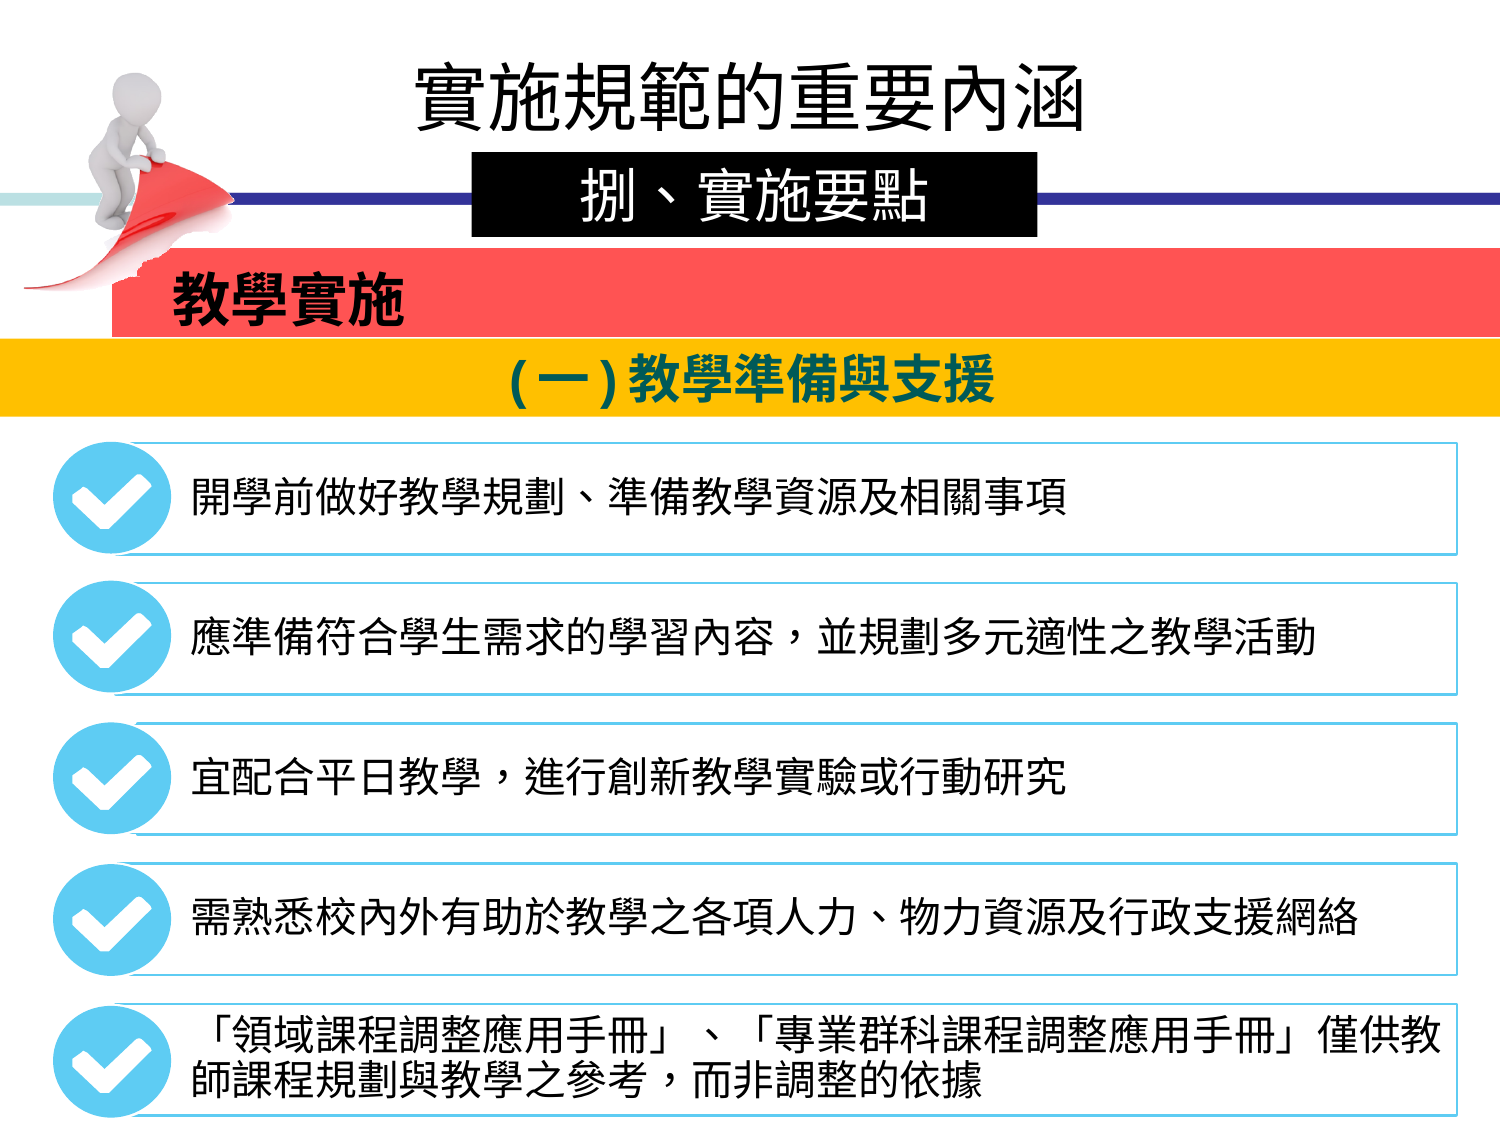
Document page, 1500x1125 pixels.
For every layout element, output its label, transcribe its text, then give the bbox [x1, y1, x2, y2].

text_box 捌、實施要點 [471, 152, 1038, 237]
text_box 實施規範的重要內涵 [0, 42, 1500, 148]
text_box [1038, 192, 1500, 205]
text_box [53, 1005, 172, 1118]
text_box [53, 580, 172, 693]
text_box [53, 441, 172, 554]
text_box 開學前做好教學規劃、準備教學資源及相關事項 [121, 443, 1457, 554]
text_box [53, 864, 172, 976]
text_box 「領域課程調整應用手冊」、「專業群科課程調整應用手冊」僅供教師課程規劃與教學之參考，而非調整的依據 [116, 1004, 1457, 1115]
text_box 宜配合平日教學，進行創新教學實驗或行動研究 [124, 724, 1457, 834]
picture [23, 66, 243, 296]
text_box [243, 192, 471, 205]
text_box (一)教學準備與支援 [0, 338, 1500, 417]
text_box [0, 192, 23, 206]
text_box [727, 248, 1500, 337]
text_box 教學實施 [0, 231, 727, 338]
text_box 需熟悉校內外有助於教學之各項人力、物力資源及行政支援網絡 [123, 864, 1457, 975]
text_box [53, 722, 172, 835]
text_box 應準備符合學生需求的學習內容，並規劃多元適性之教學活動 [116, 583, 1457, 694]
